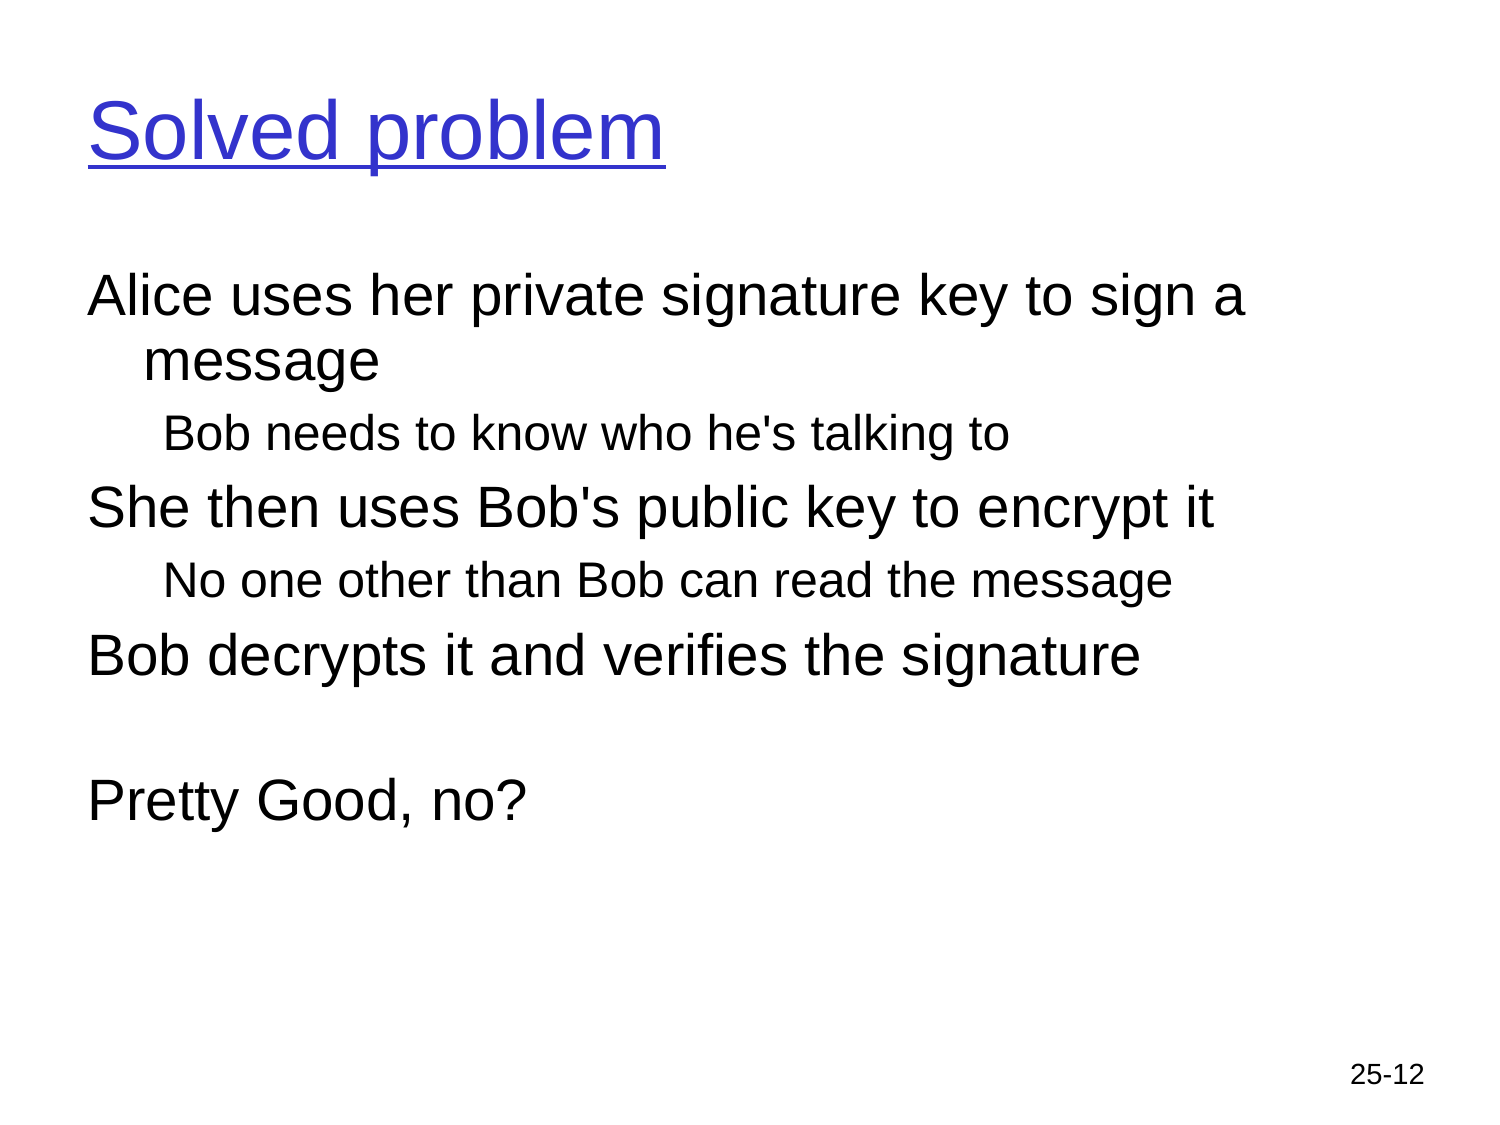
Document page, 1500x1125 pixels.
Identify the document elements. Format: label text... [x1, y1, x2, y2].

title Solved problem [87, 23, 1363, 239]
list Alice uses her private signature key to sign a message Bob needs to know who he's talking to She then uses Bob's public key to encrypt it No one other than Bob can read the message Bob decrypts it and verifies the signature Pretty Good, no? [87, 262, 1363, 1026]
